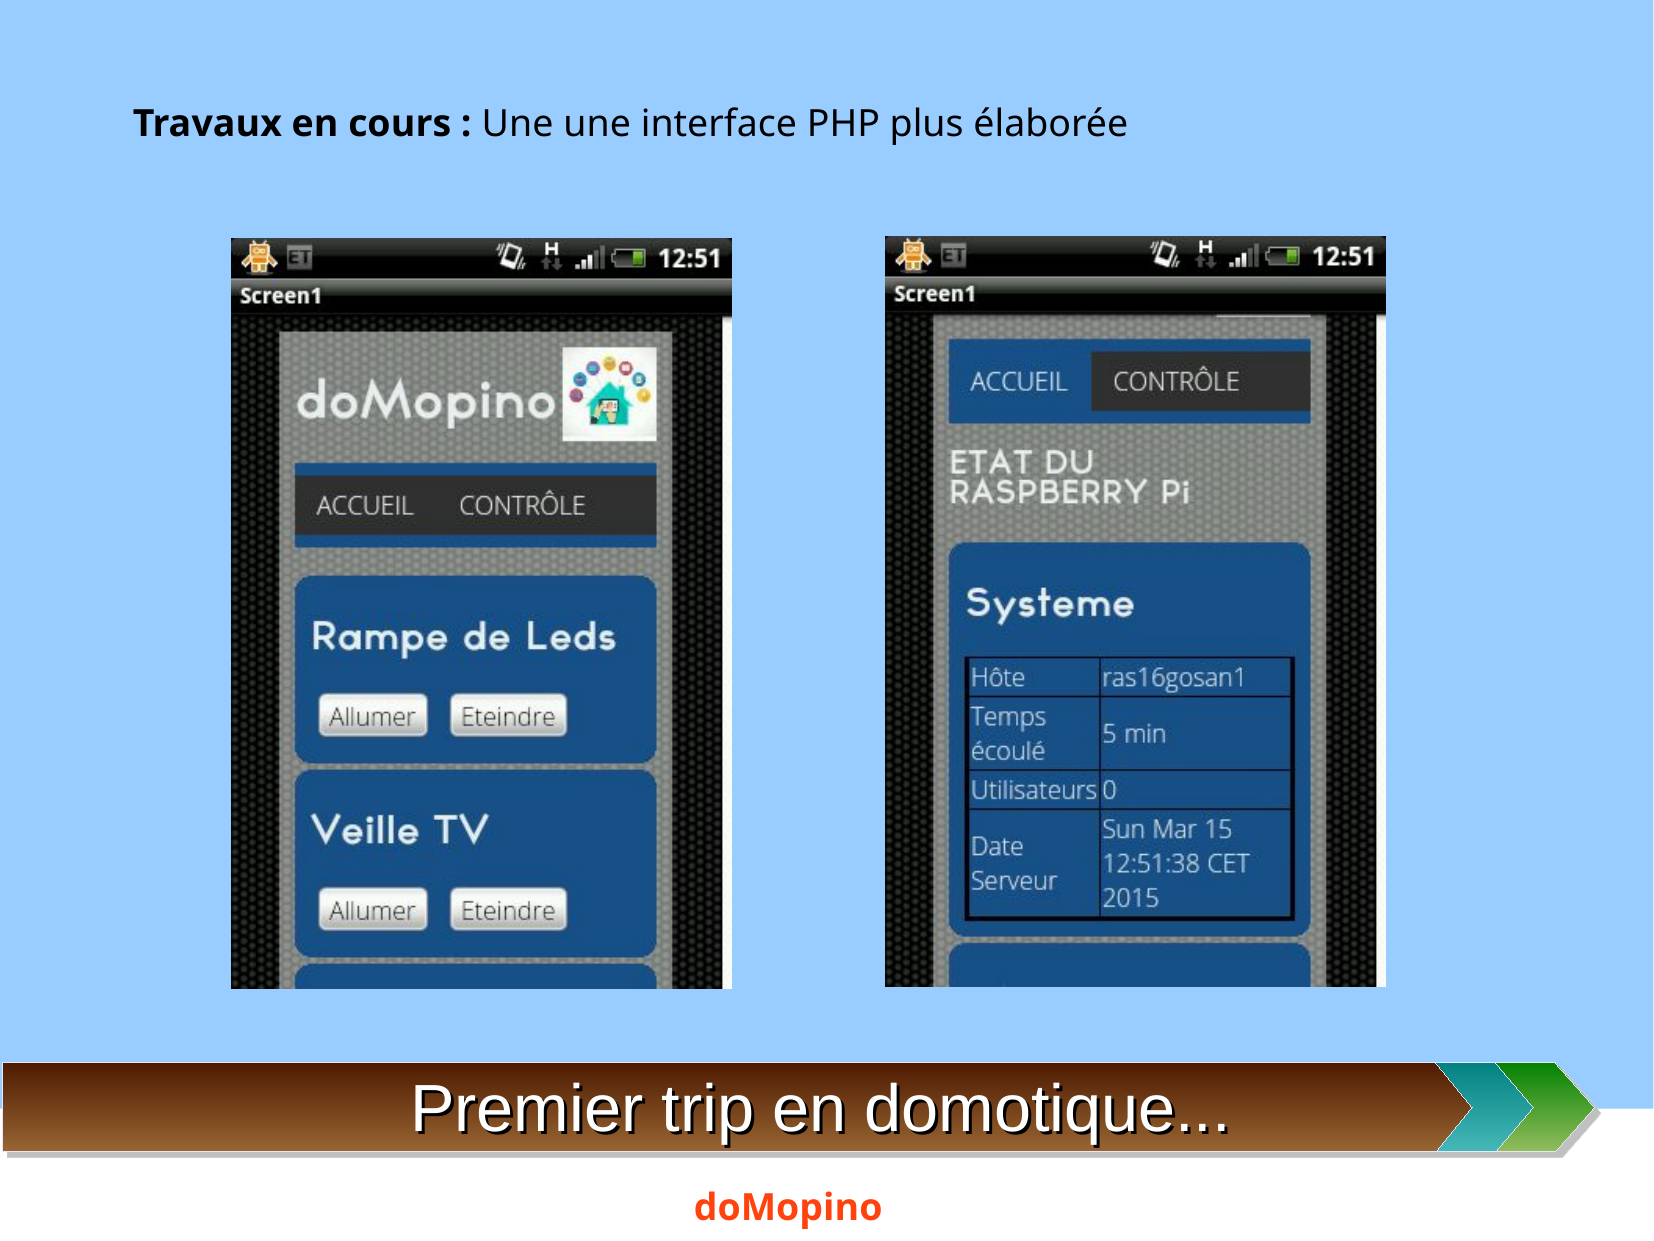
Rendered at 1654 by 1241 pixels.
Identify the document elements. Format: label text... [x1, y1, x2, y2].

picture [885, 236, 1386, 987]
picture [231, 238, 732, 989]
title Premier trip en domotique... [76, 1062, 1565, 1154]
text_box Travaux en cours : Une une interface PHP plus élaborée [118, 88, 1239, 149]
text_box doMopino [679, 1173, 922, 1241]
